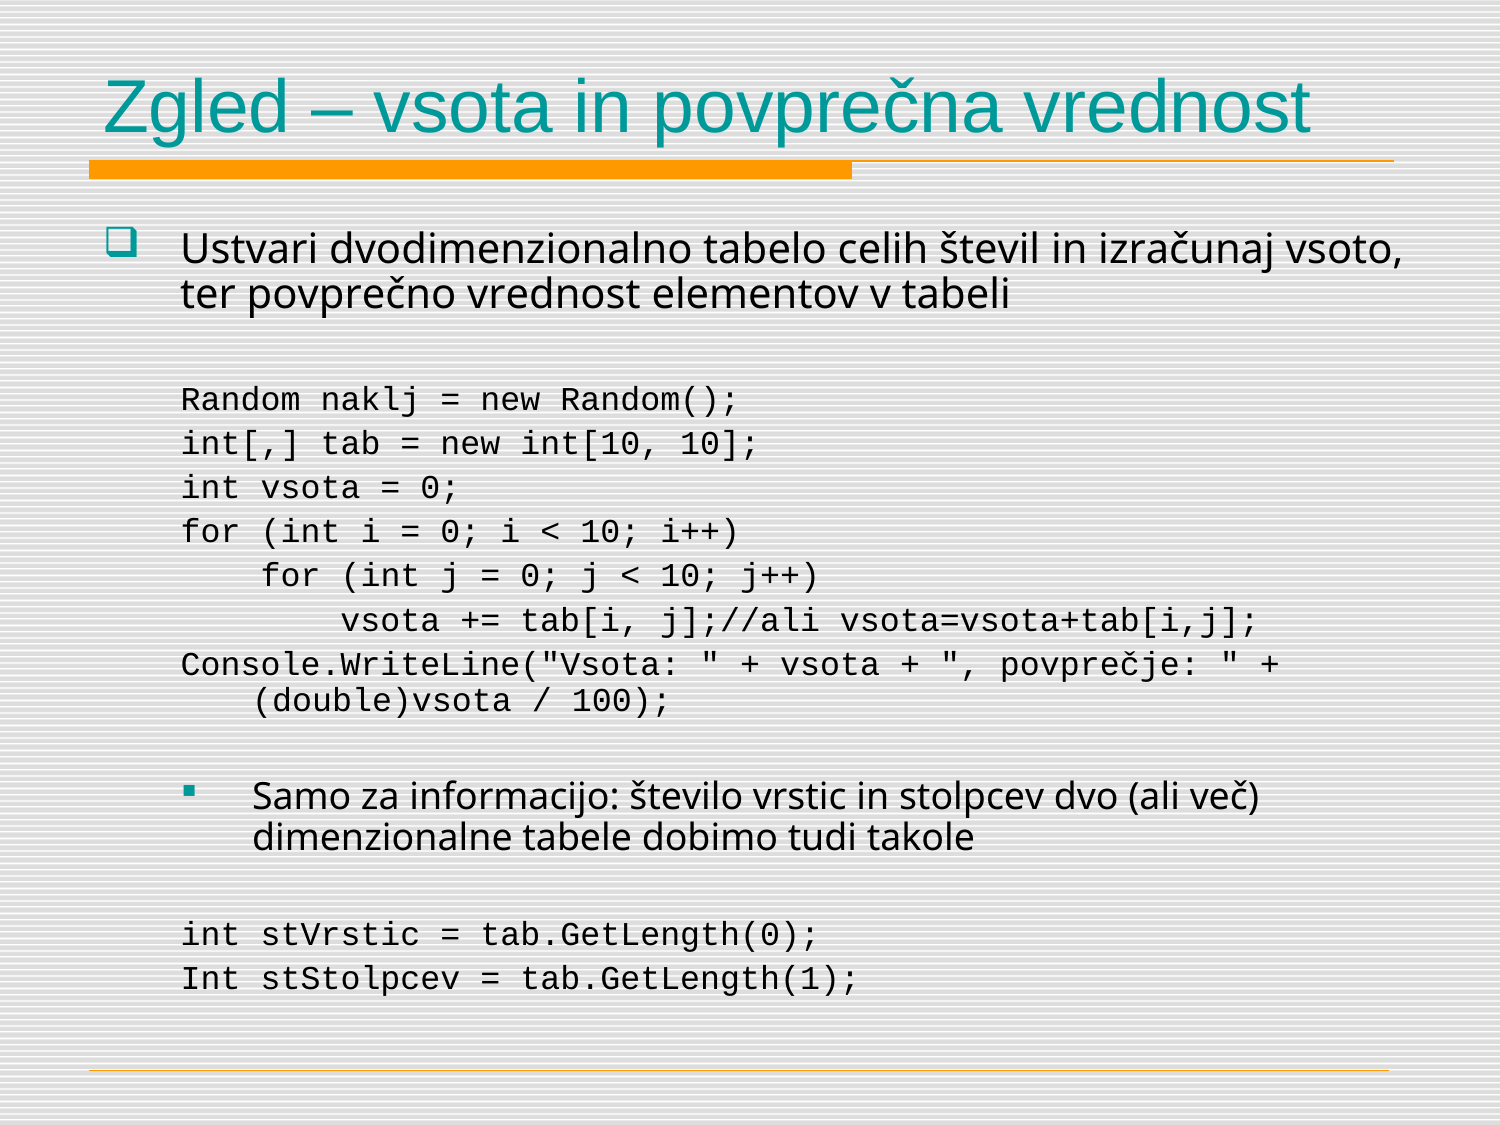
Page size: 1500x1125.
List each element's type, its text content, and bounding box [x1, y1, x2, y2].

list Ustvari dvodimenzionalno tabelo celih števil in izračunaj vsoto, ter povprečno vrednost elementov v tabeli Random naklj = new Random(); int[,] tab = new int[10, 10]; int vsota = 0; for (int i = 0; i < 10; i++) for (int j = 0; j < 10; j++) vsota += tab[i, j];//ali vsota=vsota+tab[i,j]; Console.WriteLine("Vsota: " + vsota + ", povprečje: " + (double)vsota / 100); Samo za informacijo: število vrstic in stolpcev dvo (ali več) dimenzionalne tabele dobimo tudi takole int stVrstic = tab.GetLength(0); Int stStolpcev = tab.GetLength(1); [88, 220, 1471, 1059]
title Zgled – vsota in povprečna vrednost [88, 42, 1401, 155]
picture [0, 0, 1500, 1125]
